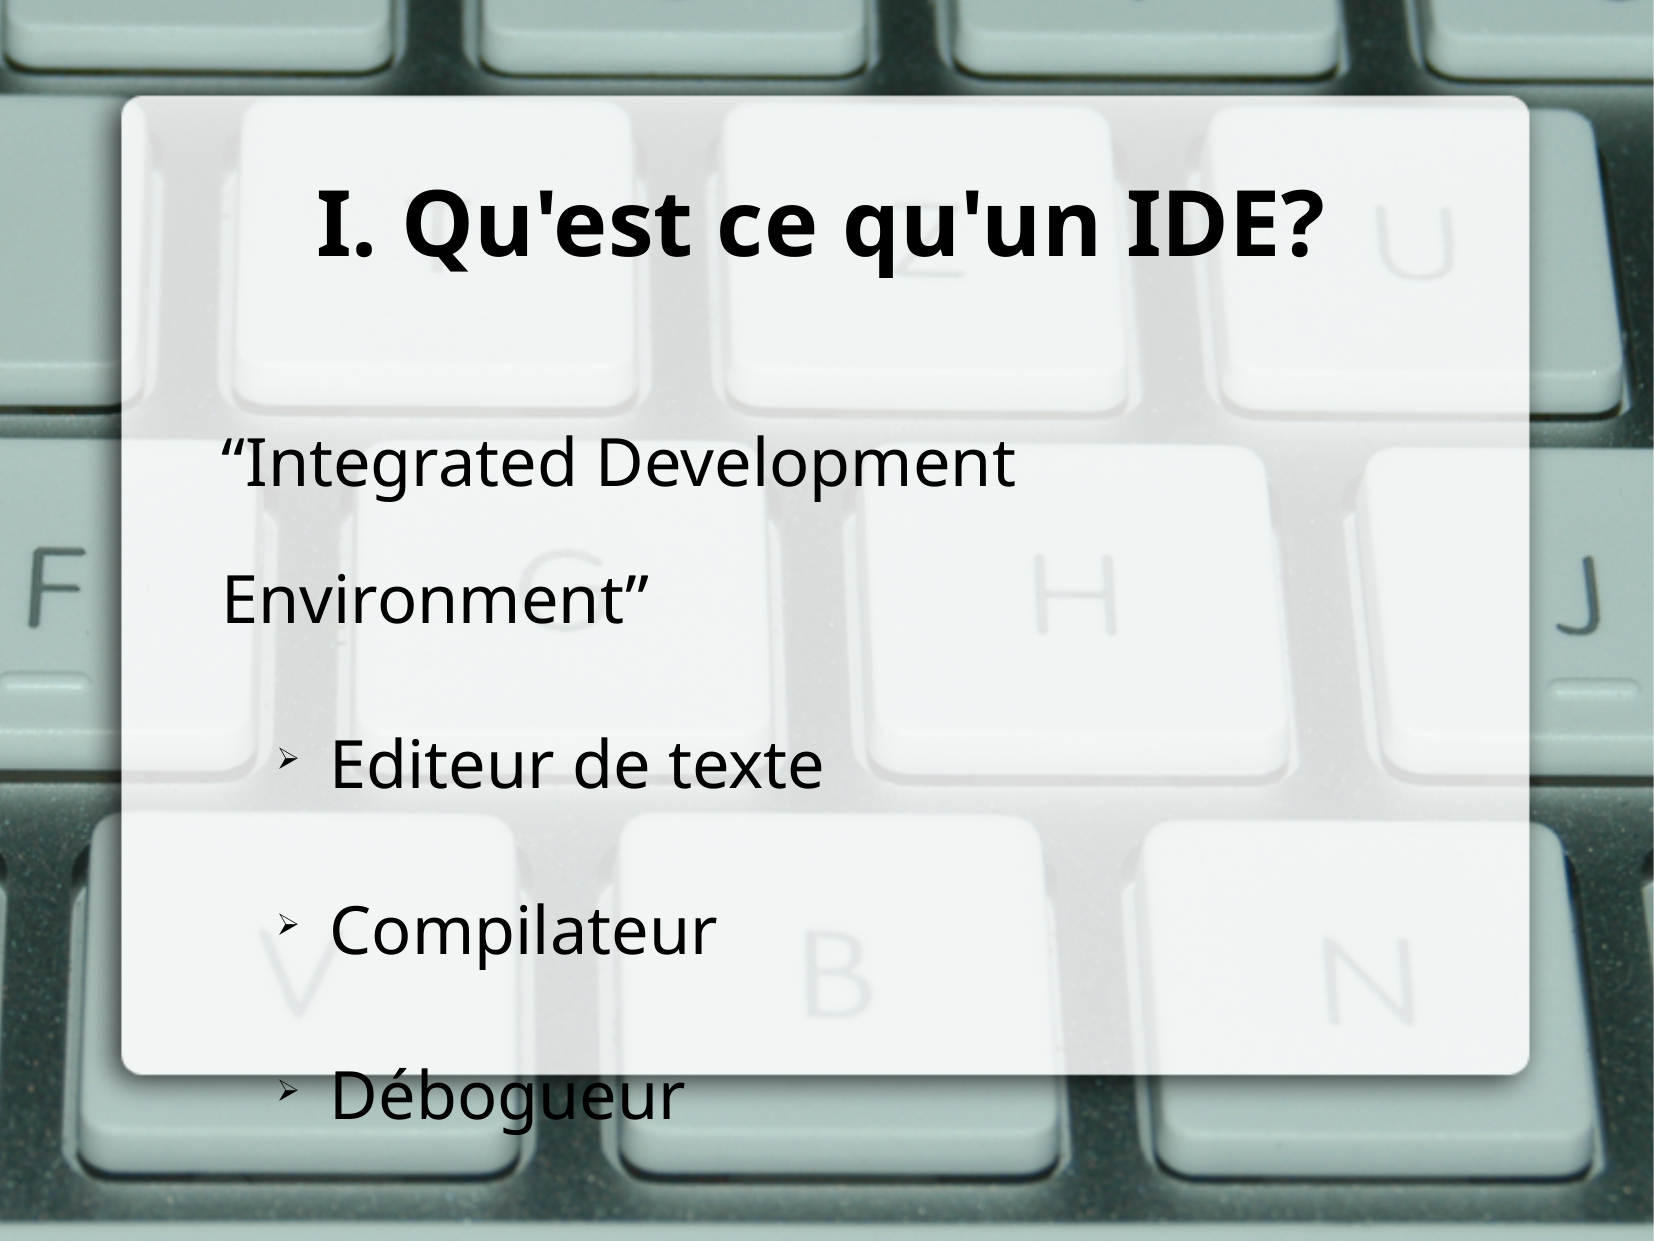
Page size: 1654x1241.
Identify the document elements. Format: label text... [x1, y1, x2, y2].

picture [0, 0, 1654, 1241]
title I. Qu'est ce qu'un IDE? [135, 117, 1506, 325]
list “Integrated Development Environment” Editeur de texte Compilateur Débogueur [221, 370, 1433, 870]
